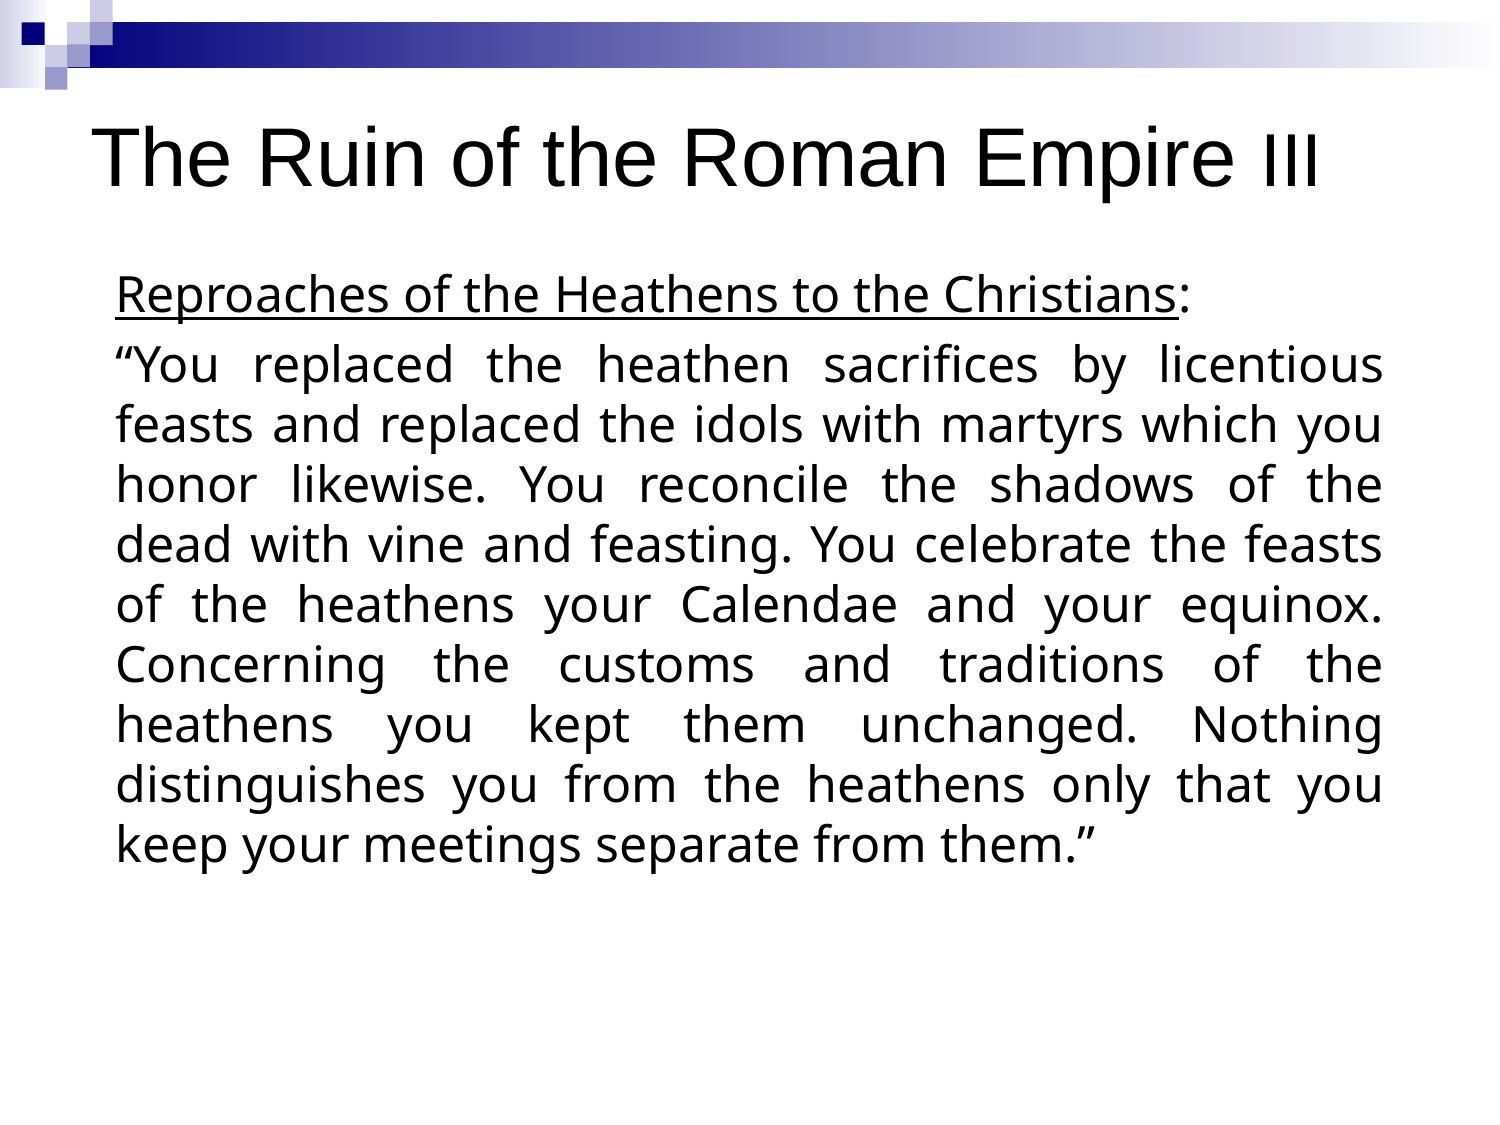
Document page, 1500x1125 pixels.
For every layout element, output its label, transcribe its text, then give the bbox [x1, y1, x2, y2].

title The Ruin of the Roman Empire III [75, 75, 1425, 232]
list Reproaches of the Heathens to the Christians: “You replaced the heathen sacrifices by licentious feasts and replaced the idols with martyrs which you honor likewise. You reconcile the shadows of the dead with vine and feasting. You celebrate the feasts of the heathens your Calendae and your equinox. Concerning the customs and traditions of the heathens you kept them unchanged. Nothing distinguishes you from the heathens only that you keep your meetings separate from them.” [100, 267, 1400, 1011]
